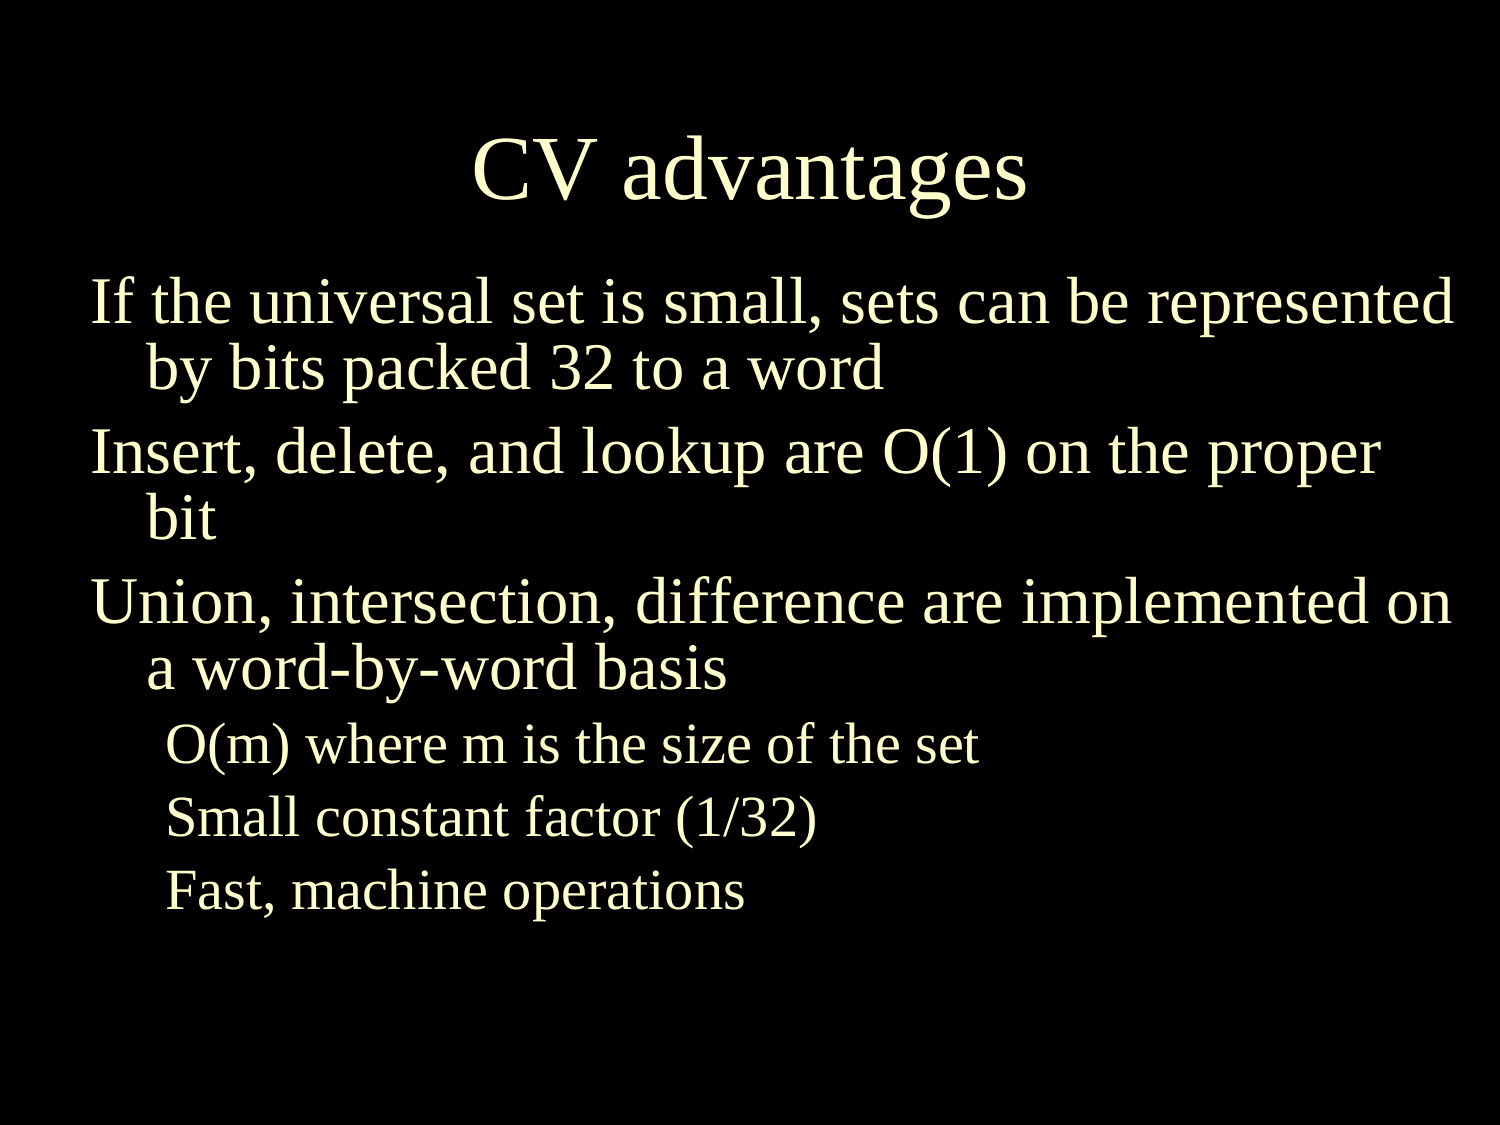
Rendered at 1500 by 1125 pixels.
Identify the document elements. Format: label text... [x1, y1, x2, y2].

list If the universal set is small, sets can be represented by bits packed 32 to a word Insert, delete, and lookup are O(1) on the proper bit Union, intersection, difference are implemented on a word-by-word basis O(m) where m is the size of the set Small constant factor (1/32) Fast, machine operations [75, 262, 1482, 1074]
title CV advantages [22, 75, 1480, 263]
